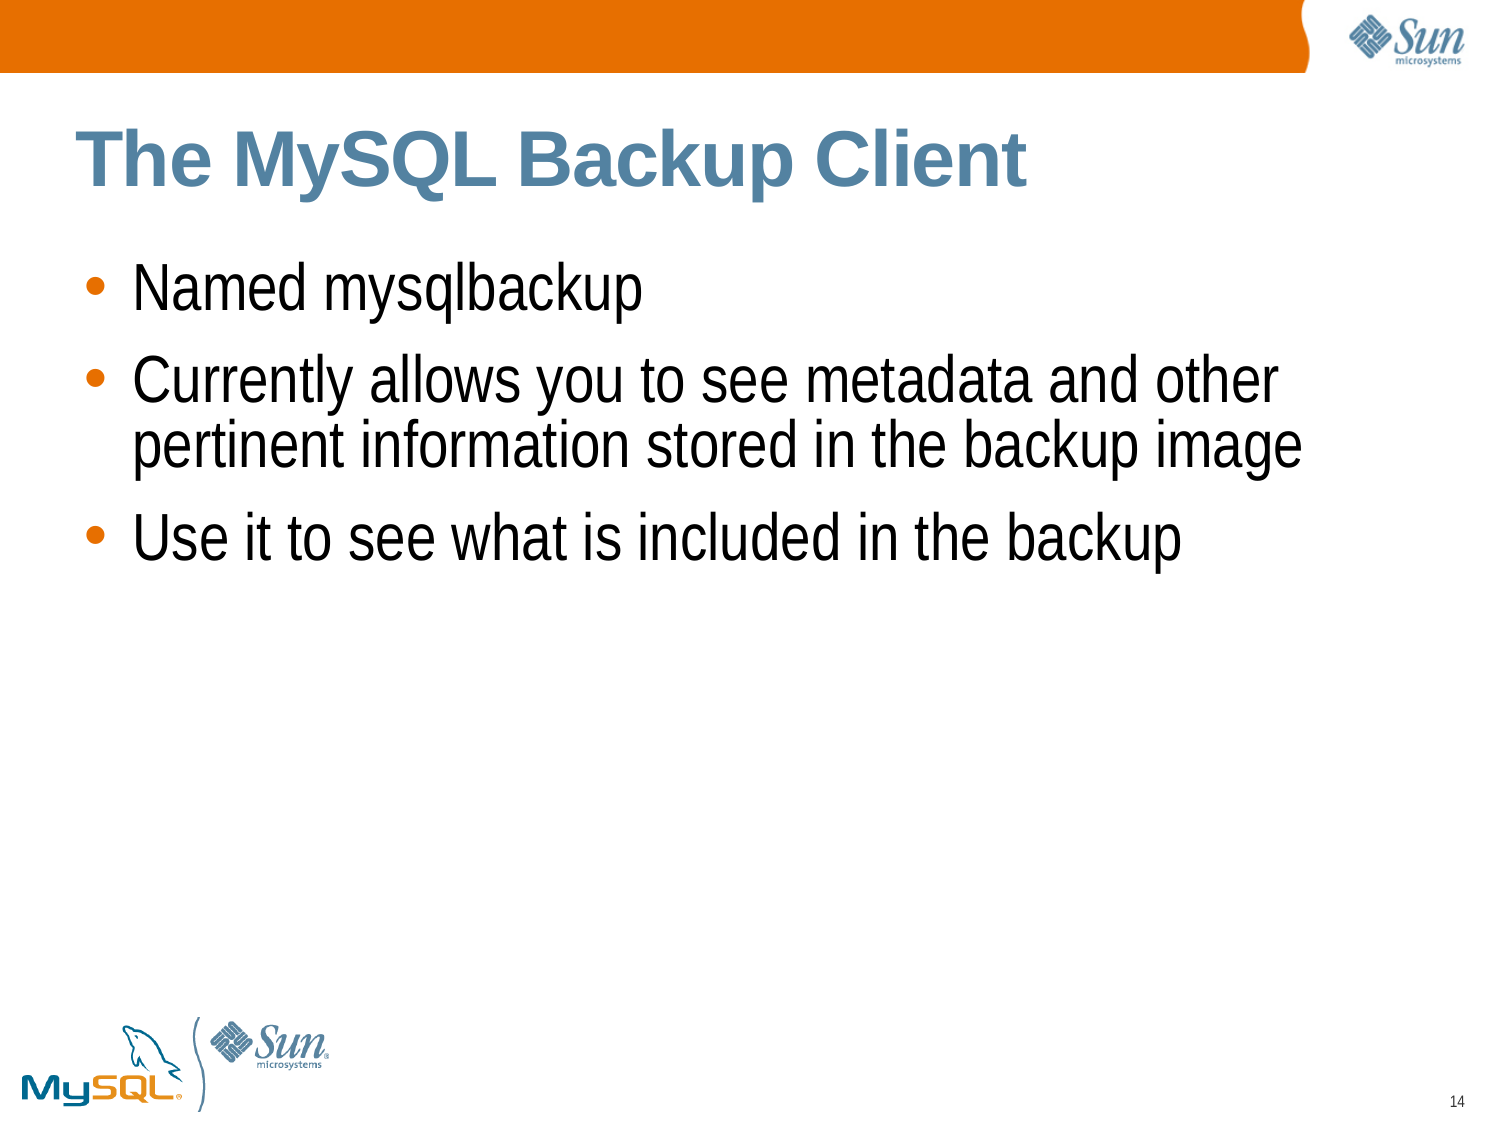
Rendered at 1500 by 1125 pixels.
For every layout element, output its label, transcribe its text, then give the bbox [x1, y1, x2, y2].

picture [0, 0, 1500, 73]
list Named mysqlbackup Currently allows you to see metadata and other pertinent information stored in the backup image Use it to see what is included in the backup [64, 258, 1401, 1062]
picture [22, 1017, 329, 1112]
title The MySQL Backup Client [75, 123, 1437, 227]
